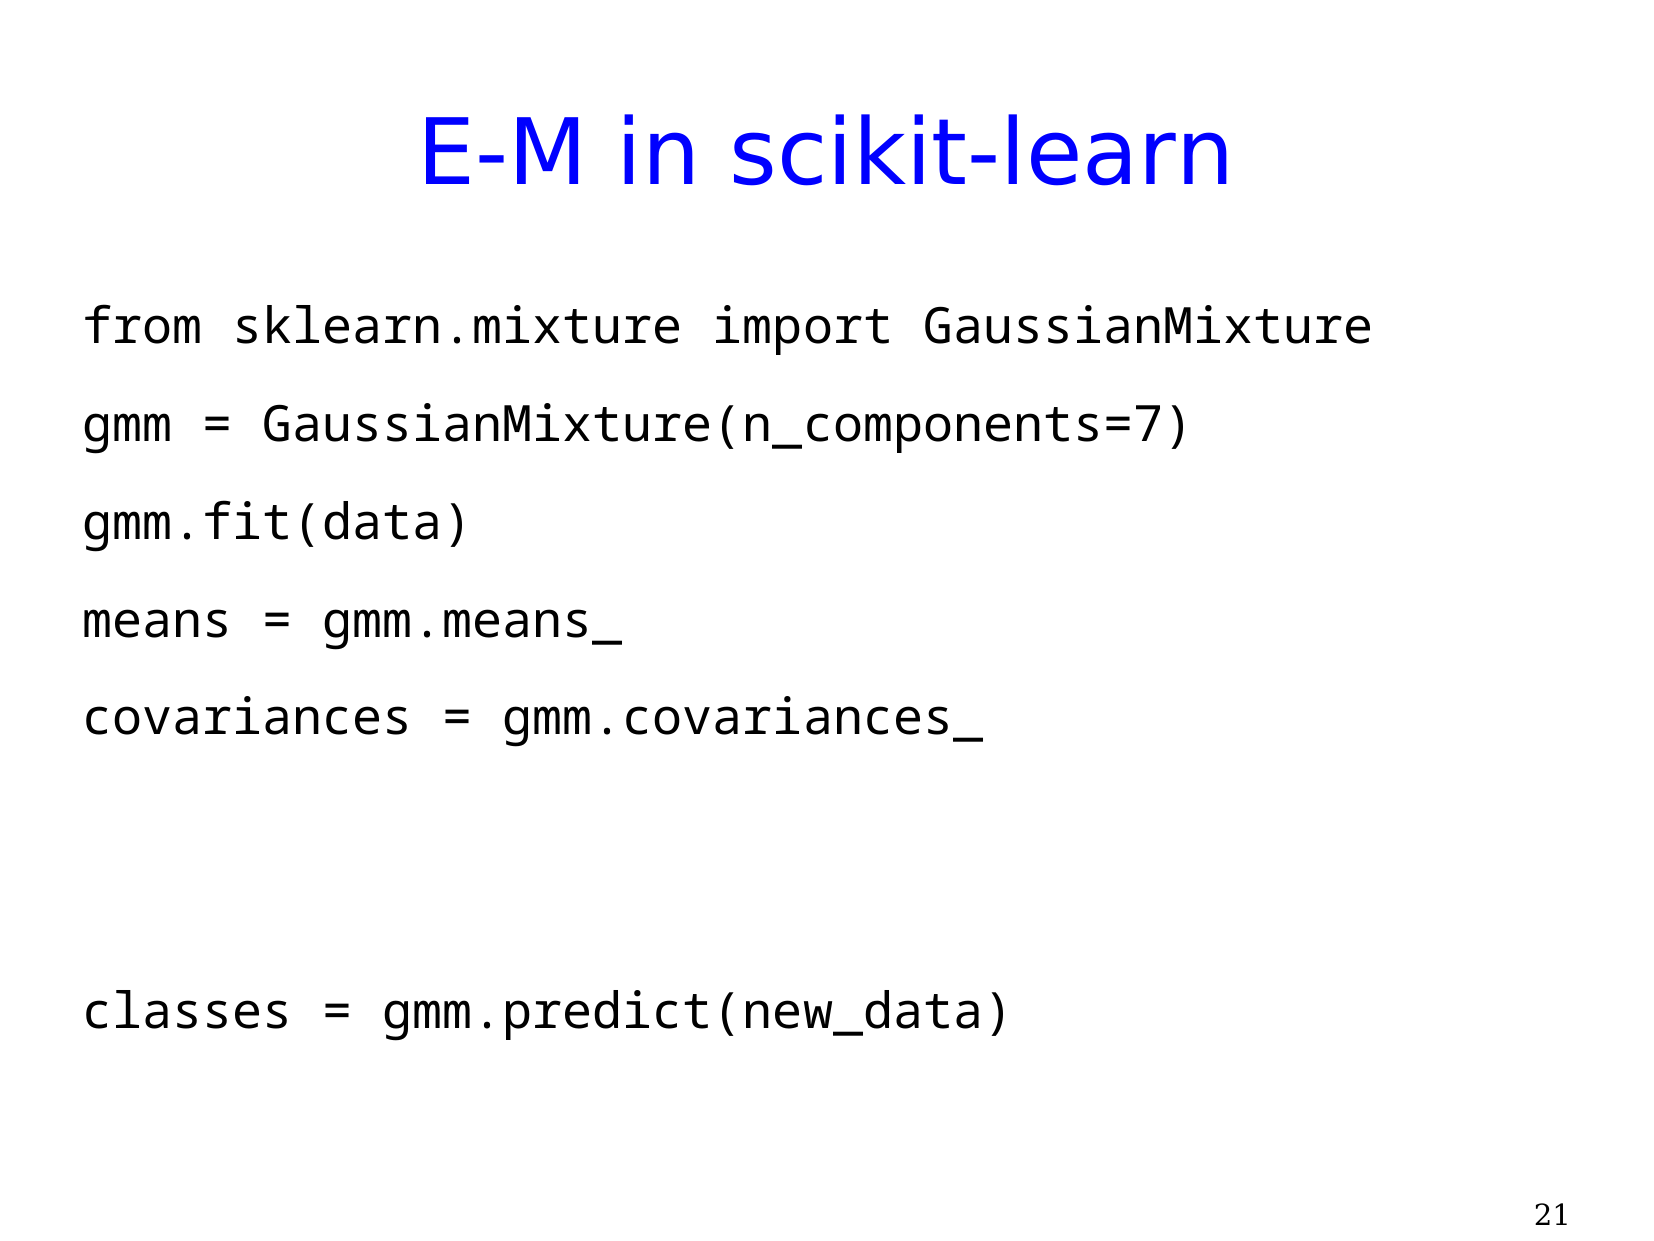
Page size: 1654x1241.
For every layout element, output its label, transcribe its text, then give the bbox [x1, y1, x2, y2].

list from sklearn.mixture import GaussianMixture gmm = GaussianMixture(n_components=7) gmm.fit(data) means = gmm.means_ covariances = gmm.covariances_ classes = gmm.predict(new_data) [82, 290, 1571, 1109]
title E-M in scikit-learn [82, 49, 1571, 257]
